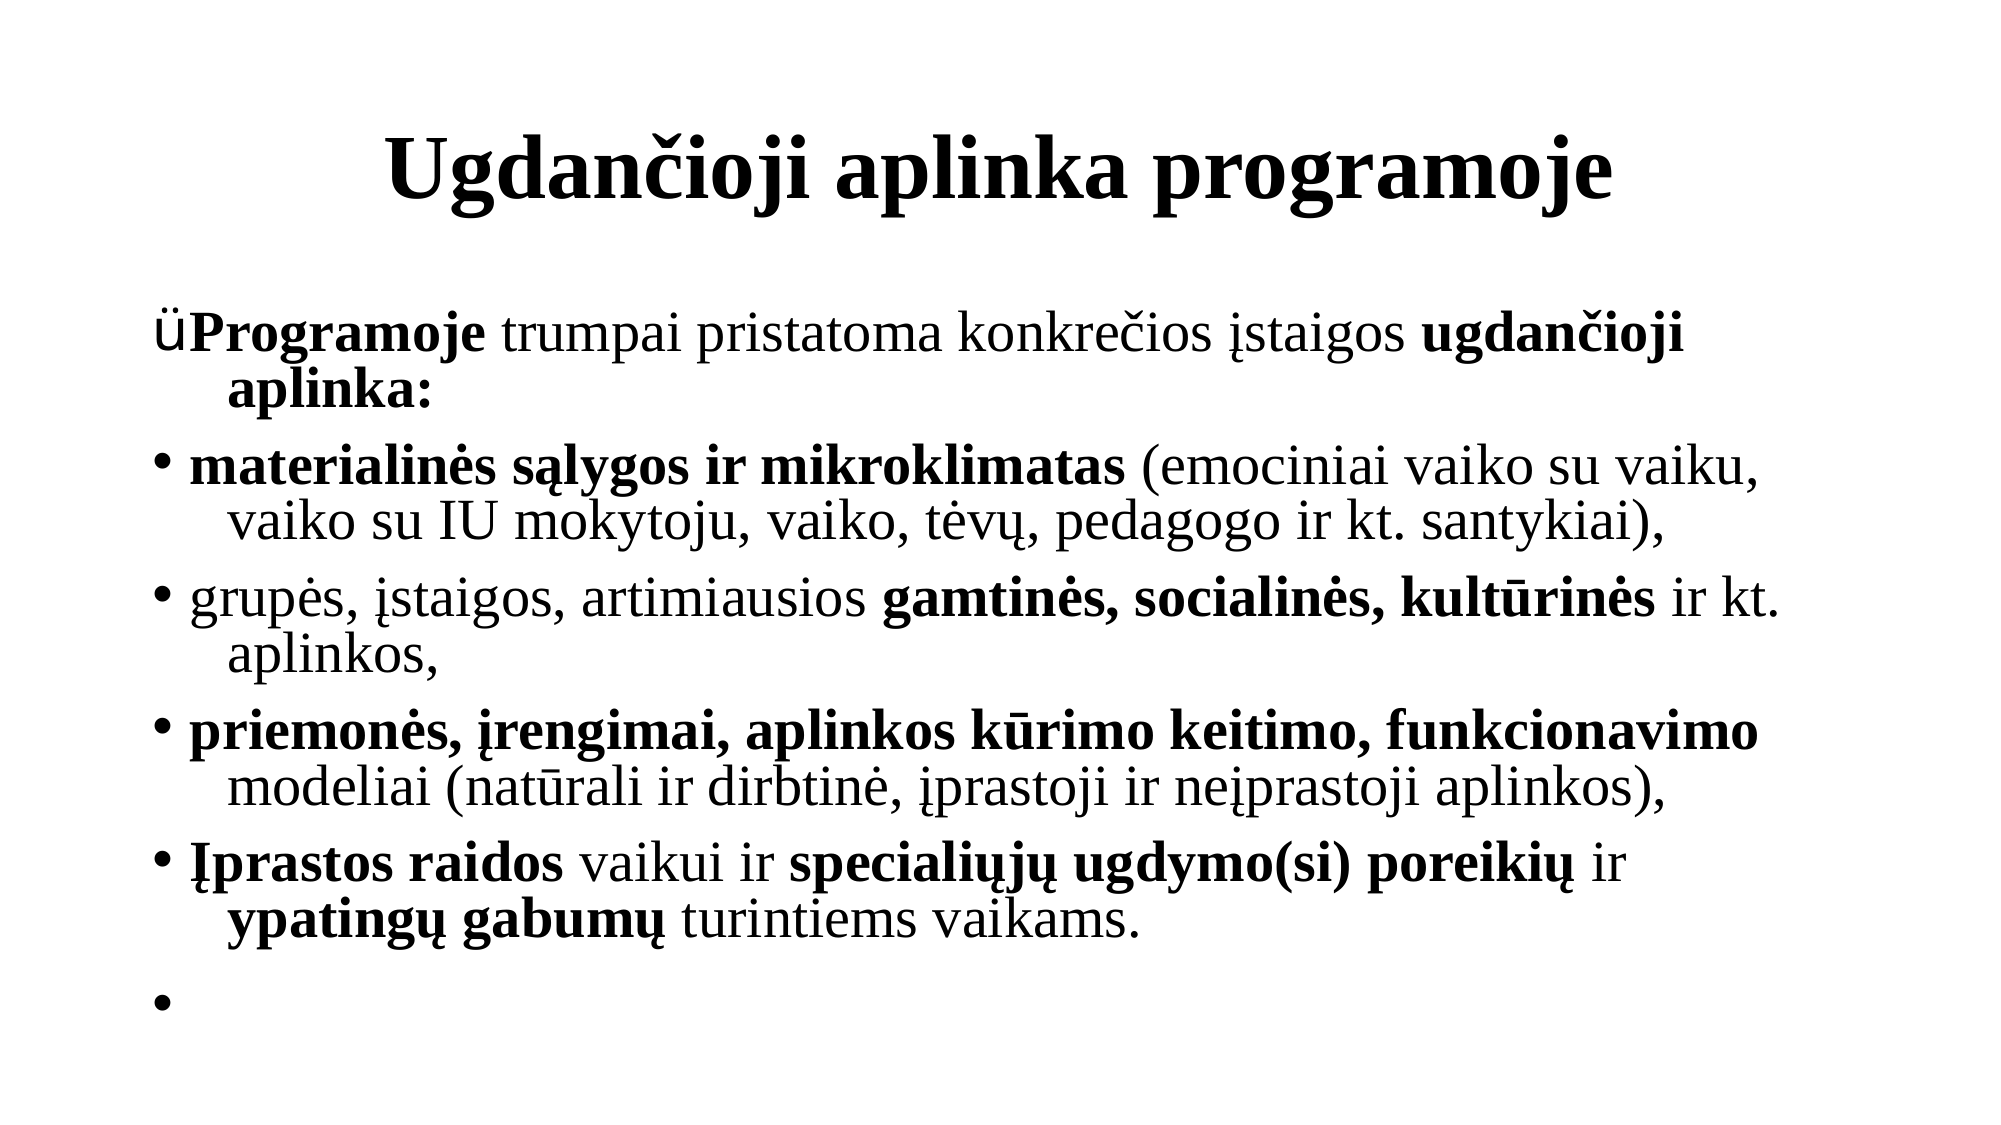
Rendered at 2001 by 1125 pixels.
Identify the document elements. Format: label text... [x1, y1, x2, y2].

list Programoje trumpai pristatoma konkrečios įstaigos ugdančioji aplinka: materialinės sąlygos ir mikroklimatas (emociniai vaiko su vaiku, vaiko su IU mokytoju, vaiko, tėvų, pedagogo ir kt. santykiai), grupės, įstaigos, artimiausios gamtinės, socialinės, kultūrinės ir kt. aplinkos, priemonės, įrengimai, aplinkos kūrimo keitimo, funkcionavimo modeliai (natūrali ir dirbtinė, įprastoji ir neįprastoji aplinkos), Įprastos raidos vaikui ir specialiųjų ugdymo(si) poreikių ir ypatingų gabumų turintiems vaikams. [137, 299, 1863, 1014]
title Ugdančioji aplinka programoje [137, 59, 1863, 278]
